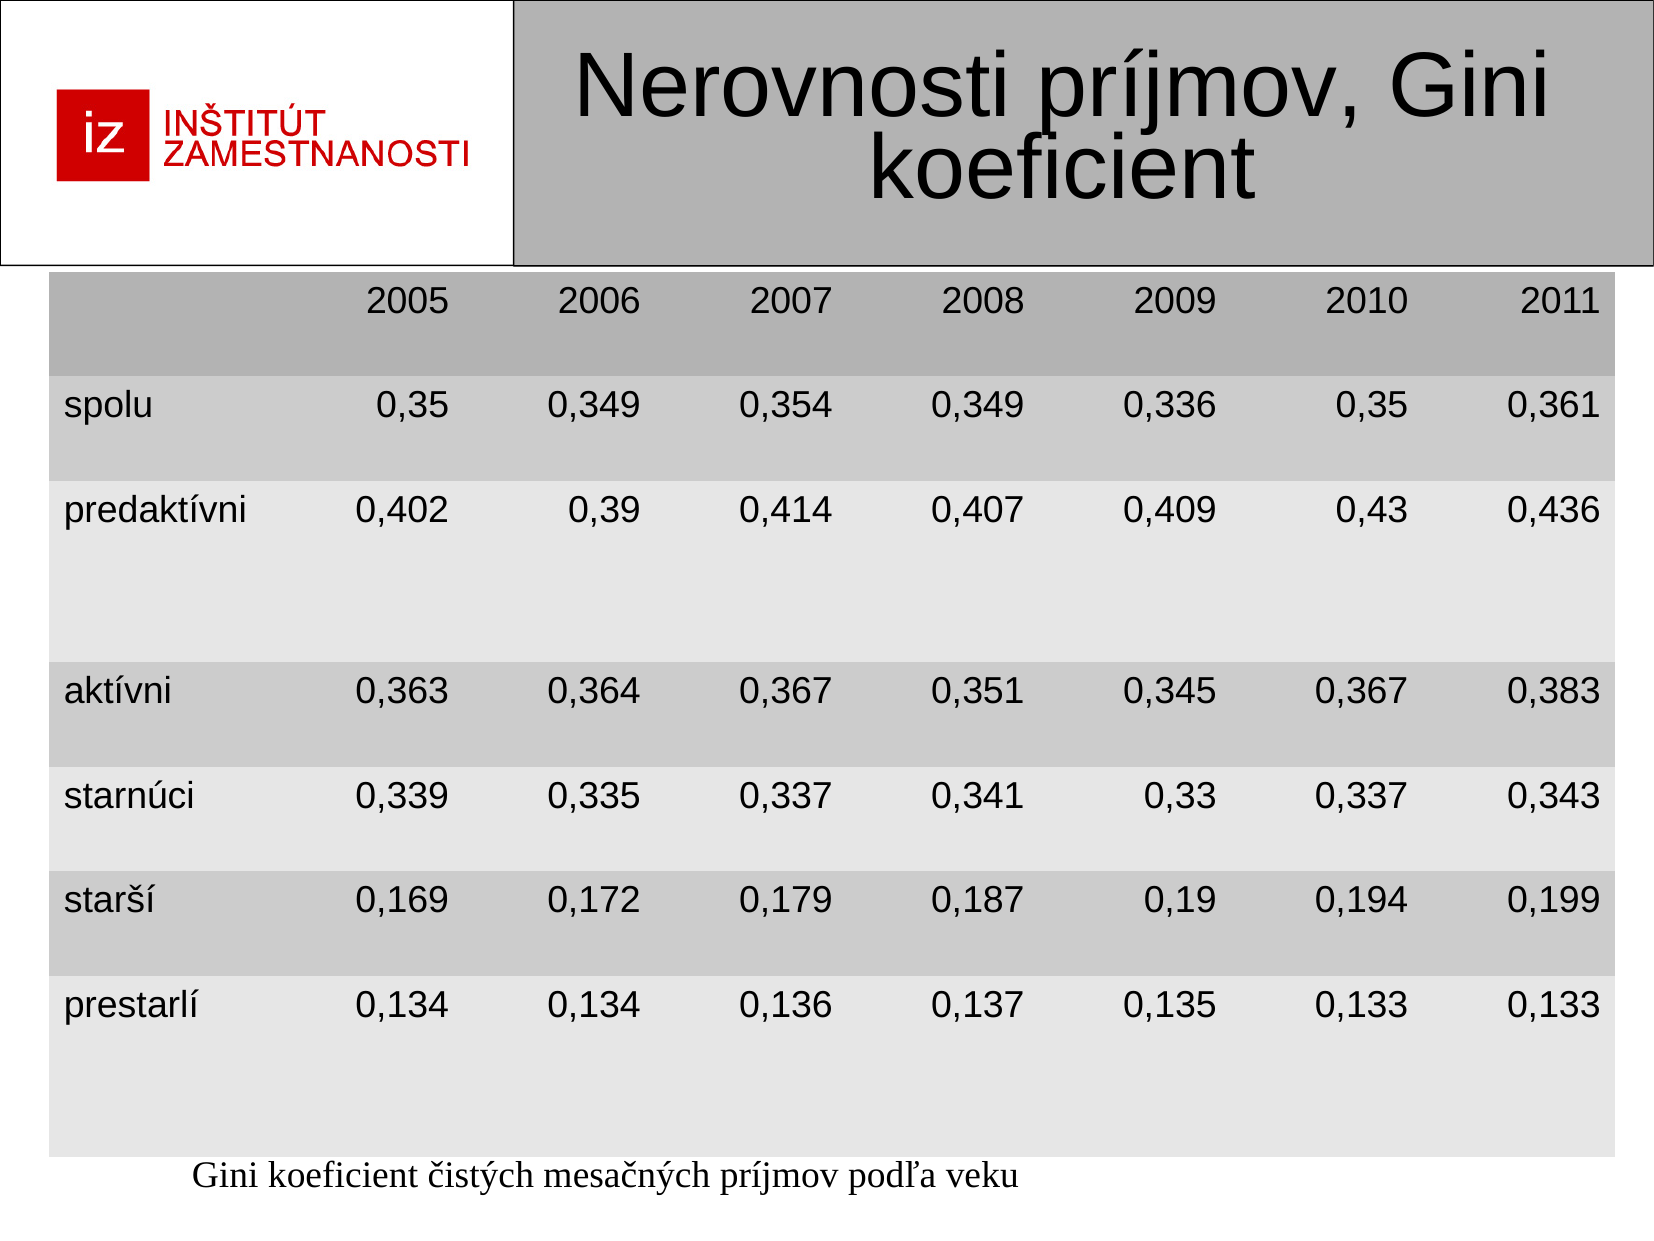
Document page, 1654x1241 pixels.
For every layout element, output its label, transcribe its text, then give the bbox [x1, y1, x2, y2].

table_cell 0,135 [1039, 976, 1231, 1157]
table_cell 0,363 [272, 662, 464, 767]
table_cell 0,35 [272, 376, 464, 481]
table_cell 0,349 [847, 376, 1039, 481]
table_cell aktívni [49, 662, 272, 767]
table_cell 0,43 [1231, 481, 1423, 662]
table_cell 0,179 [656, 871, 847, 976]
table_header 2010 [1231, 272, 1423, 376]
title Nerovnosti príjmov, Gini koeficient [561, 29, 1565, 237]
table_cell 0,199 [1423, 871, 1615, 976]
table_header 2011 [1423, 272, 1615, 376]
table_cell 0,402 [272, 481, 464, 662]
table_cell 0,364 [464, 662, 656, 767]
table_cell 0,133 [1423, 976, 1615, 1157]
table_cell spolu [49, 376, 272, 481]
text_box Gini koeficient čistých mesačných príjmov podľa veku [177, 1157, 1036, 1208]
table_cell 0,134 [272, 976, 464, 1157]
table_cell 0,354 [656, 376, 847, 481]
table_cell 0,367 [656, 662, 847, 767]
table_cell 0,169 [272, 871, 464, 976]
table_cell 0,172 [464, 871, 656, 976]
table_cell 0,19 [1039, 871, 1231, 976]
table_cell 0,414 [656, 481, 847, 662]
table_cell starší [49, 871, 272, 976]
table_cell 0,351 [847, 662, 1039, 767]
table_cell 0,335 [464, 767, 656, 871]
table_cell 0,133 [1231, 976, 1423, 1157]
table_cell 0,336 [1039, 376, 1231, 481]
table_cell 0,383 [1423, 662, 1615, 767]
table_cell 0,39 [464, 481, 656, 662]
table_cell 0,137 [847, 976, 1039, 1157]
table_cell 0,337 [656, 767, 847, 871]
table_cell 0,349 [464, 376, 656, 481]
table_cell 0,187 [847, 871, 1039, 976]
picture [5, 8, 512, 257]
table_cell 0,134 [464, 976, 656, 1157]
table_cell 0,337 [1231, 767, 1423, 871]
table_cell 0,409 [1039, 481, 1231, 662]
table_cell prestarlí [49, 976, 272, 1157]
table_cell 0,136 [656, 976, 847, 1157]
table_cell 0,341 [847, 767, 1039, 871]
table_header 2008 [847, 272, 1039, 376]
table_cell 0,367 [1231, 662, 1423, 767]
table_cell 0,343 [1423, 767, 1615, 871]
table_header 2006 [464, 272, 656, 376]
table_header 2009 [1039, 272, 1231, 376]
table_cell starnúci [49, 767, 272, 871]
table_cell predaktívni [49, 481, 272, 662]
table_cell 0,35 [1231, 376, 1423, 481]
table_cell 0,339 [272, 767, 464, 871]
table_header 2005 [272, 272, 464, 376]
table_header 2007 [656, 272, 847, 376]
table_cell 0,407 [847, 481, 1039, 662]
table_header [49, 272, 272, 376]
table_cell 0,345 [1039, 662, 1231, 767]
table_cell 0,33 [1039, 767, 1231, 871]
table_cell 0,361 [1423, 376, 1615, 481]
table_cell 0,436 [1423, 481, 1615, 662]
table_cell 0,194 [1231, 871, 1423, 976]
